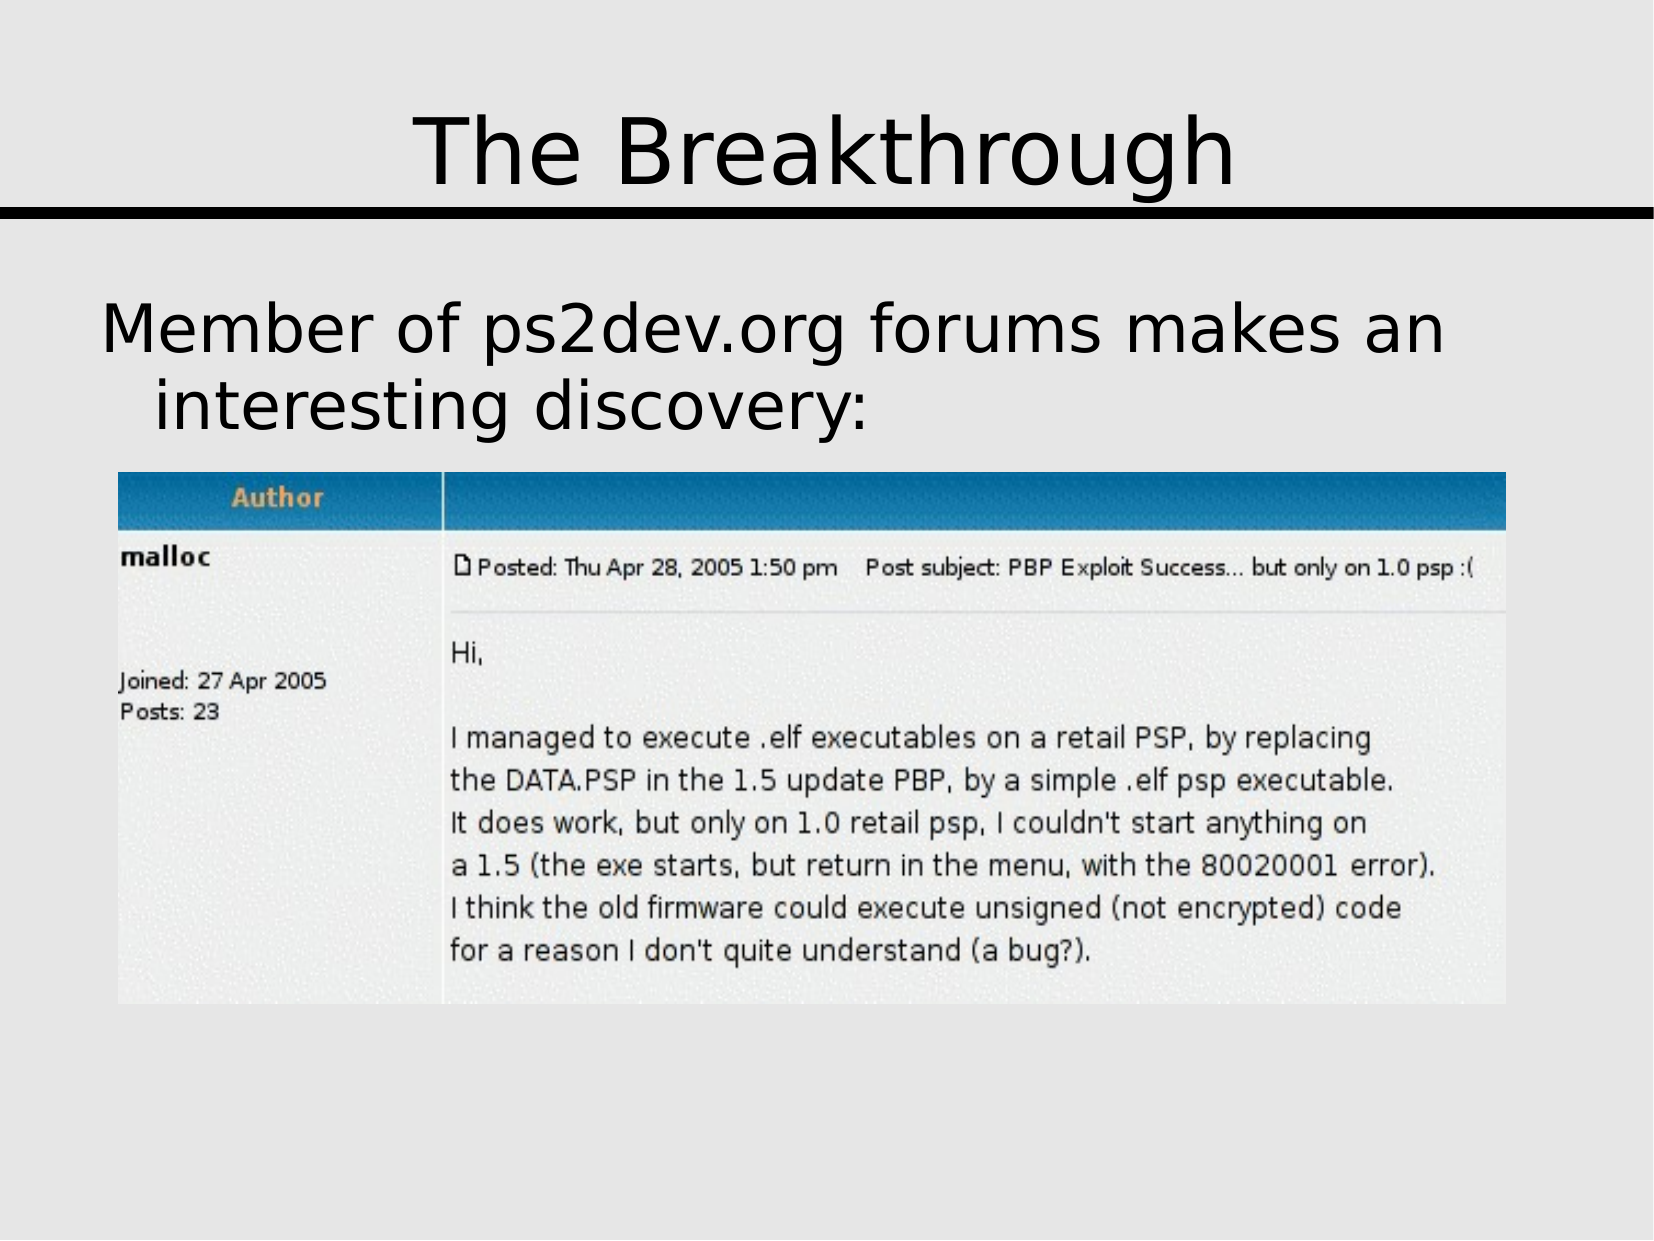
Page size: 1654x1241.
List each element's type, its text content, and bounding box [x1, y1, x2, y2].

list Member of ps2dev.org forums makes an interesting discovery: [82, 290, 1571, 1094]
picture [118, 472, 1506, 1004]
title The Breakthrough [82, 56, 1571, 250]
picture [229, 472, 235, 479]
picture [304, 472, 310, 484]
picture [256, 472, 261, 480]
